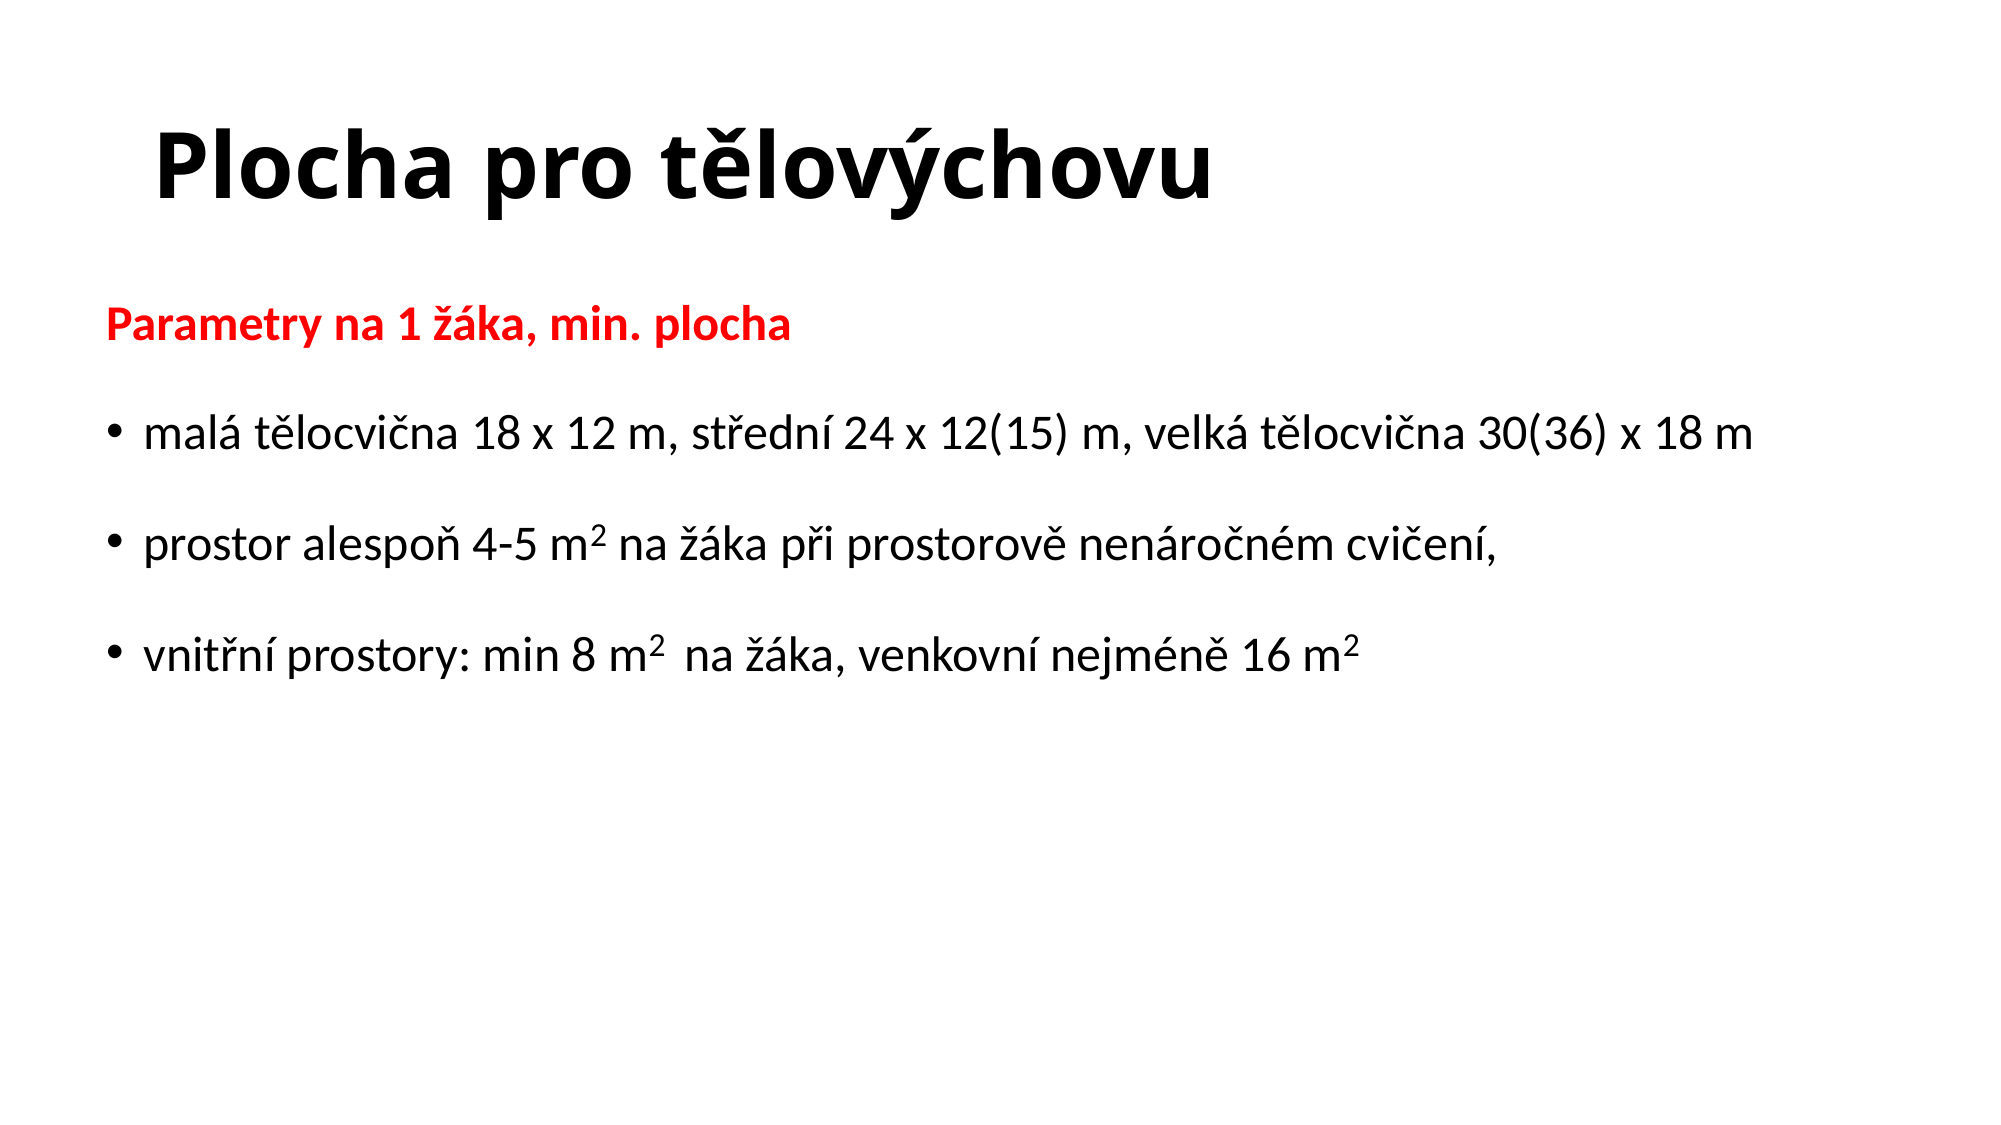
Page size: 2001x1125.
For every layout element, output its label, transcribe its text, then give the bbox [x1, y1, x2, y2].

list Parametry na 1 žáka, min. plocha malá tělocvična 18 x 12 m, střední 24 x 12(15) m, velká tělocvična 30(36) x 18 m prostor alespoň 4-5 m2 na žáka při prostorově nenáročném cvičení, vnitřní prostory: min 8 m2 na žáka, venkovní nejméně 16 m2 [91, 299, 1920, 1094]
title Plocha pro tělovýchovu [137, 59, 1863, 278]
